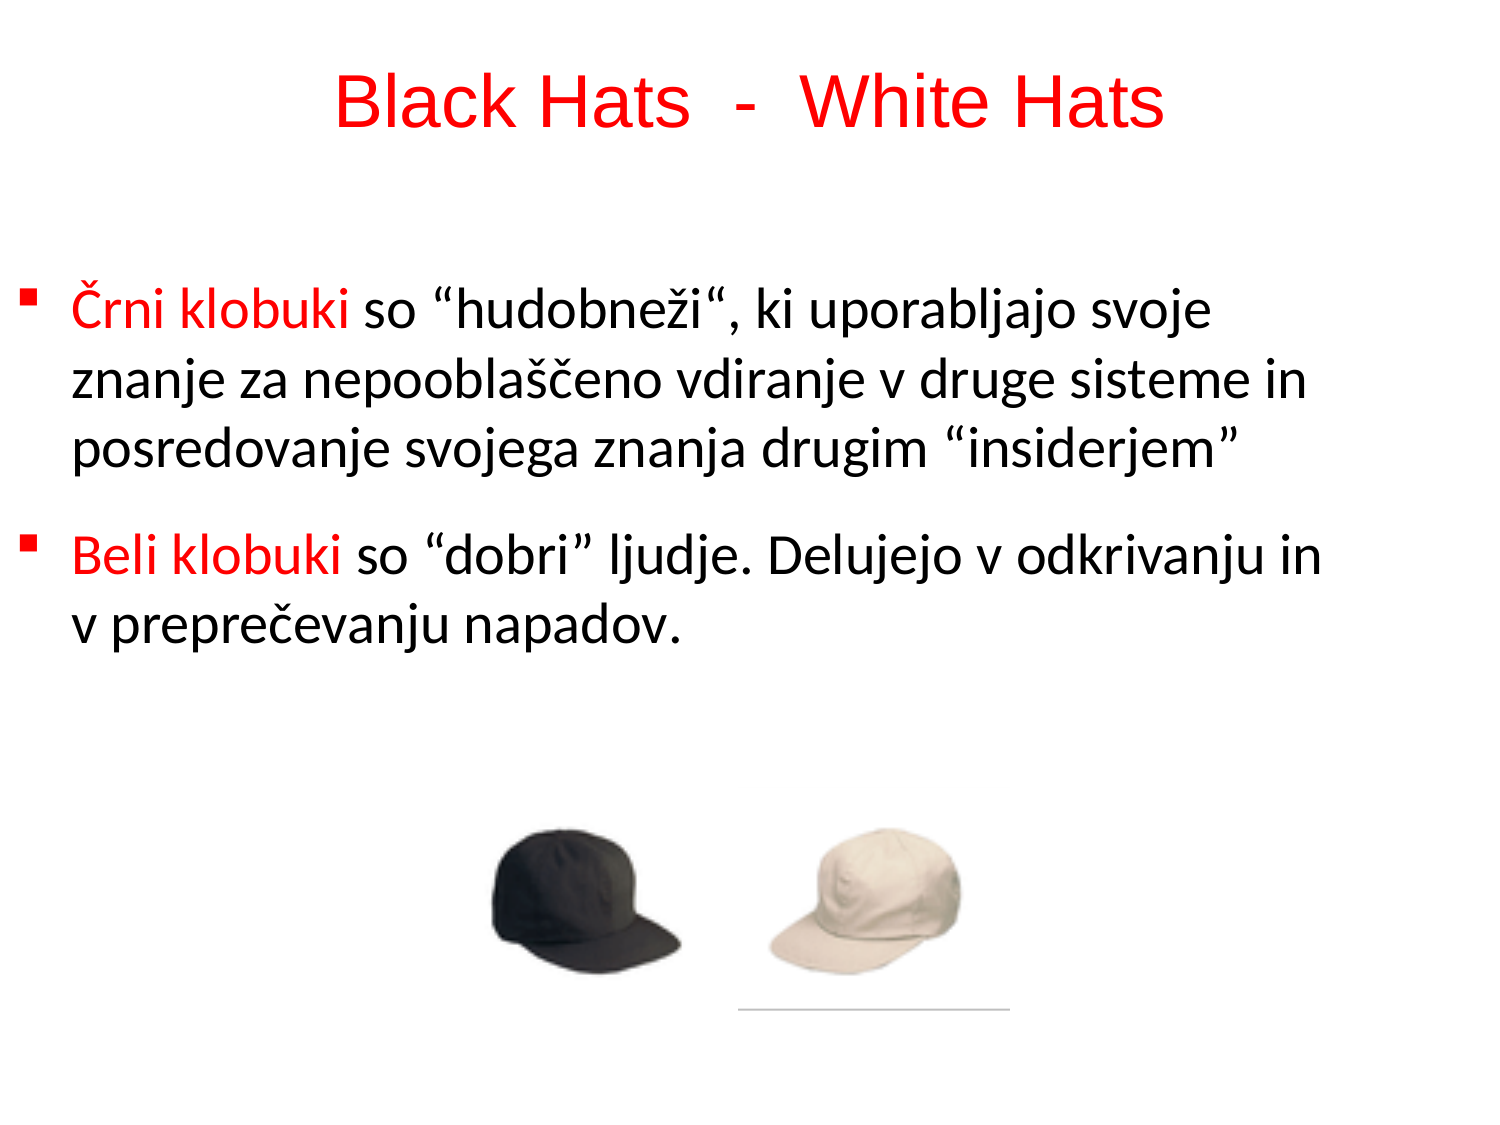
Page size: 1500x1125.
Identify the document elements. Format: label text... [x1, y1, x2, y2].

list Črni klobuki so “hudobneži“, ki uporabljajo svoje znanje za nepooblaščeno vdiranje v druge sisteme in posredovanje svojega znanja drugim “insiderjem” Beli klobuki so “dobri” ljudje. Delujejo v odkrivanju in v preprečevanju napadov. [0, 262, 1351, 1006]
title Black Hats - White Hats [75, 45, 1426, 151]
picture [442, 774, 727, 1047]
picture [738, 786, 1010, 1025]
